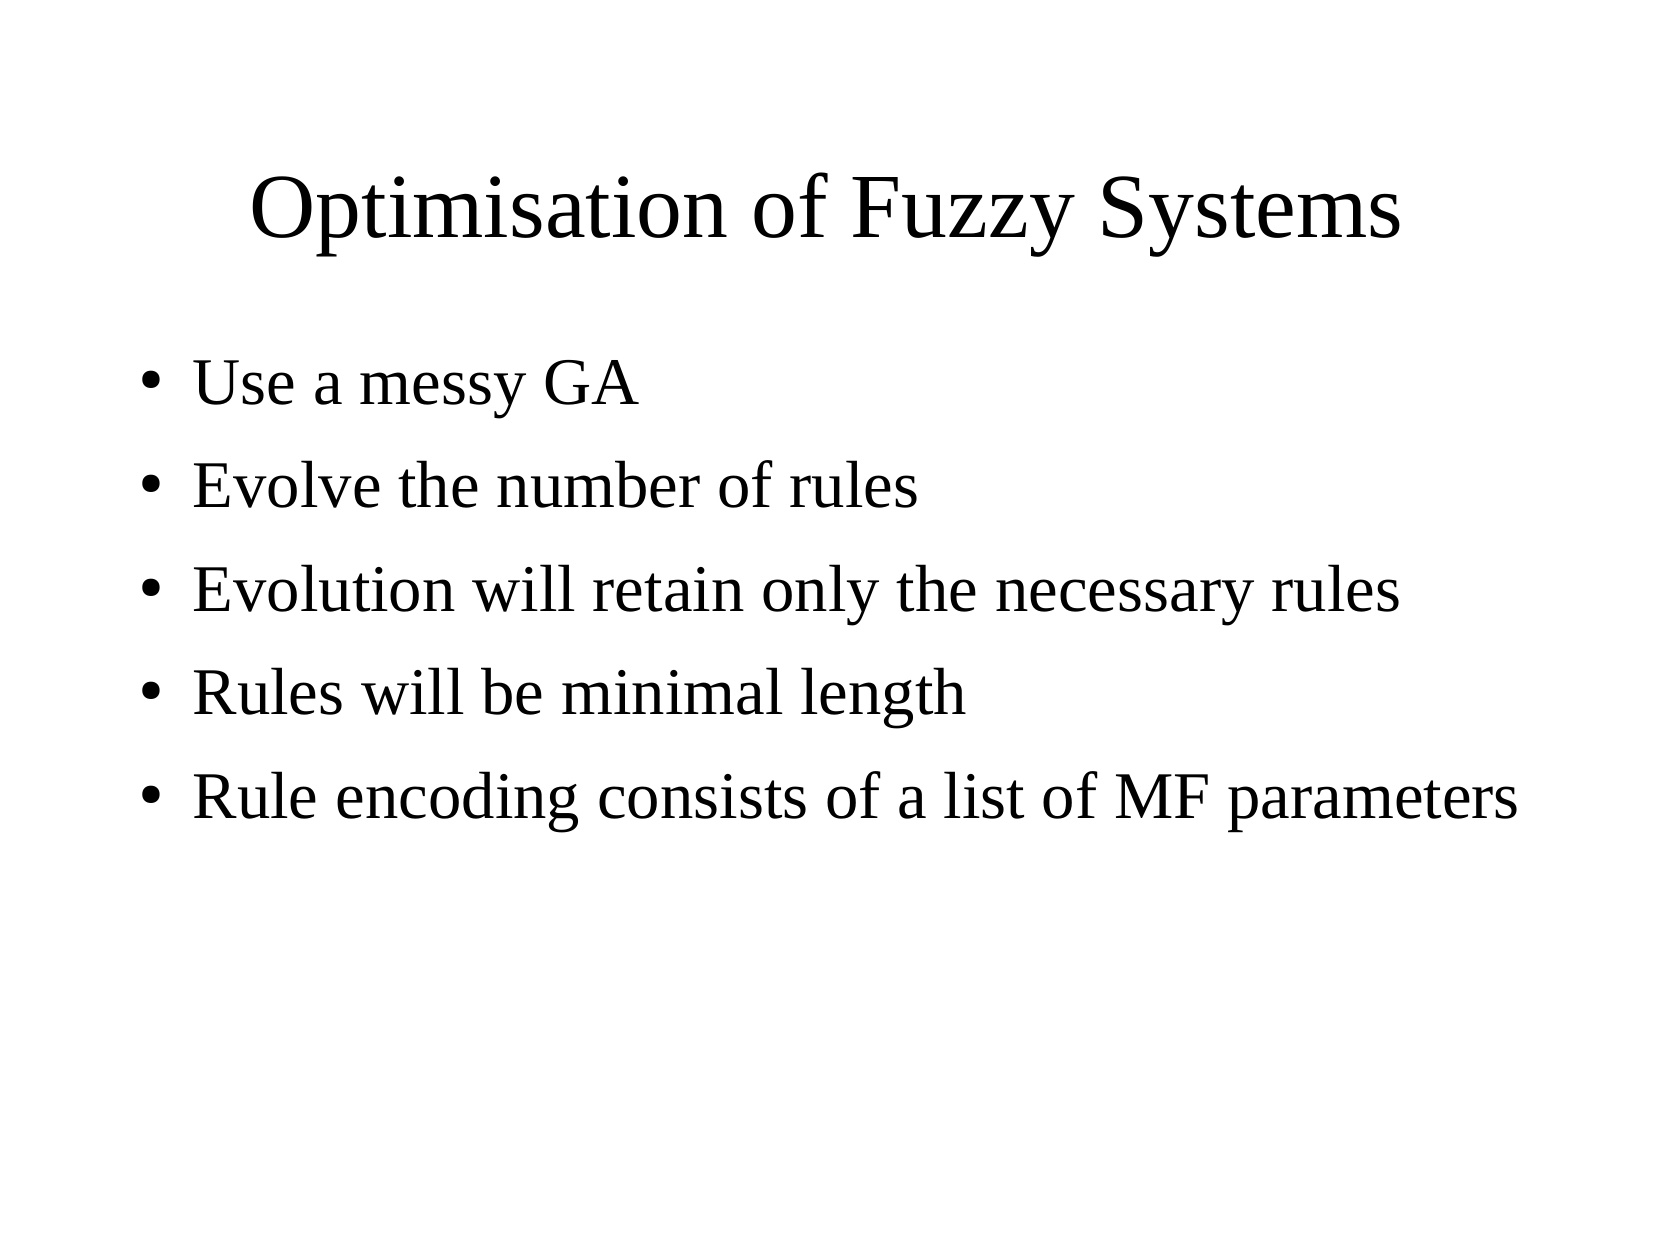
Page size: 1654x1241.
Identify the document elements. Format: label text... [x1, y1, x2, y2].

list Use a messy GA Evolve the number of rules Evolution will retain only the necessary rules Rules will be minimal length Rule encoding consists of a list of MF parameters [121, 344, 1534, 1127]
title Optimisation of Fuzzy Systems [121, 102, 1534, 311]
